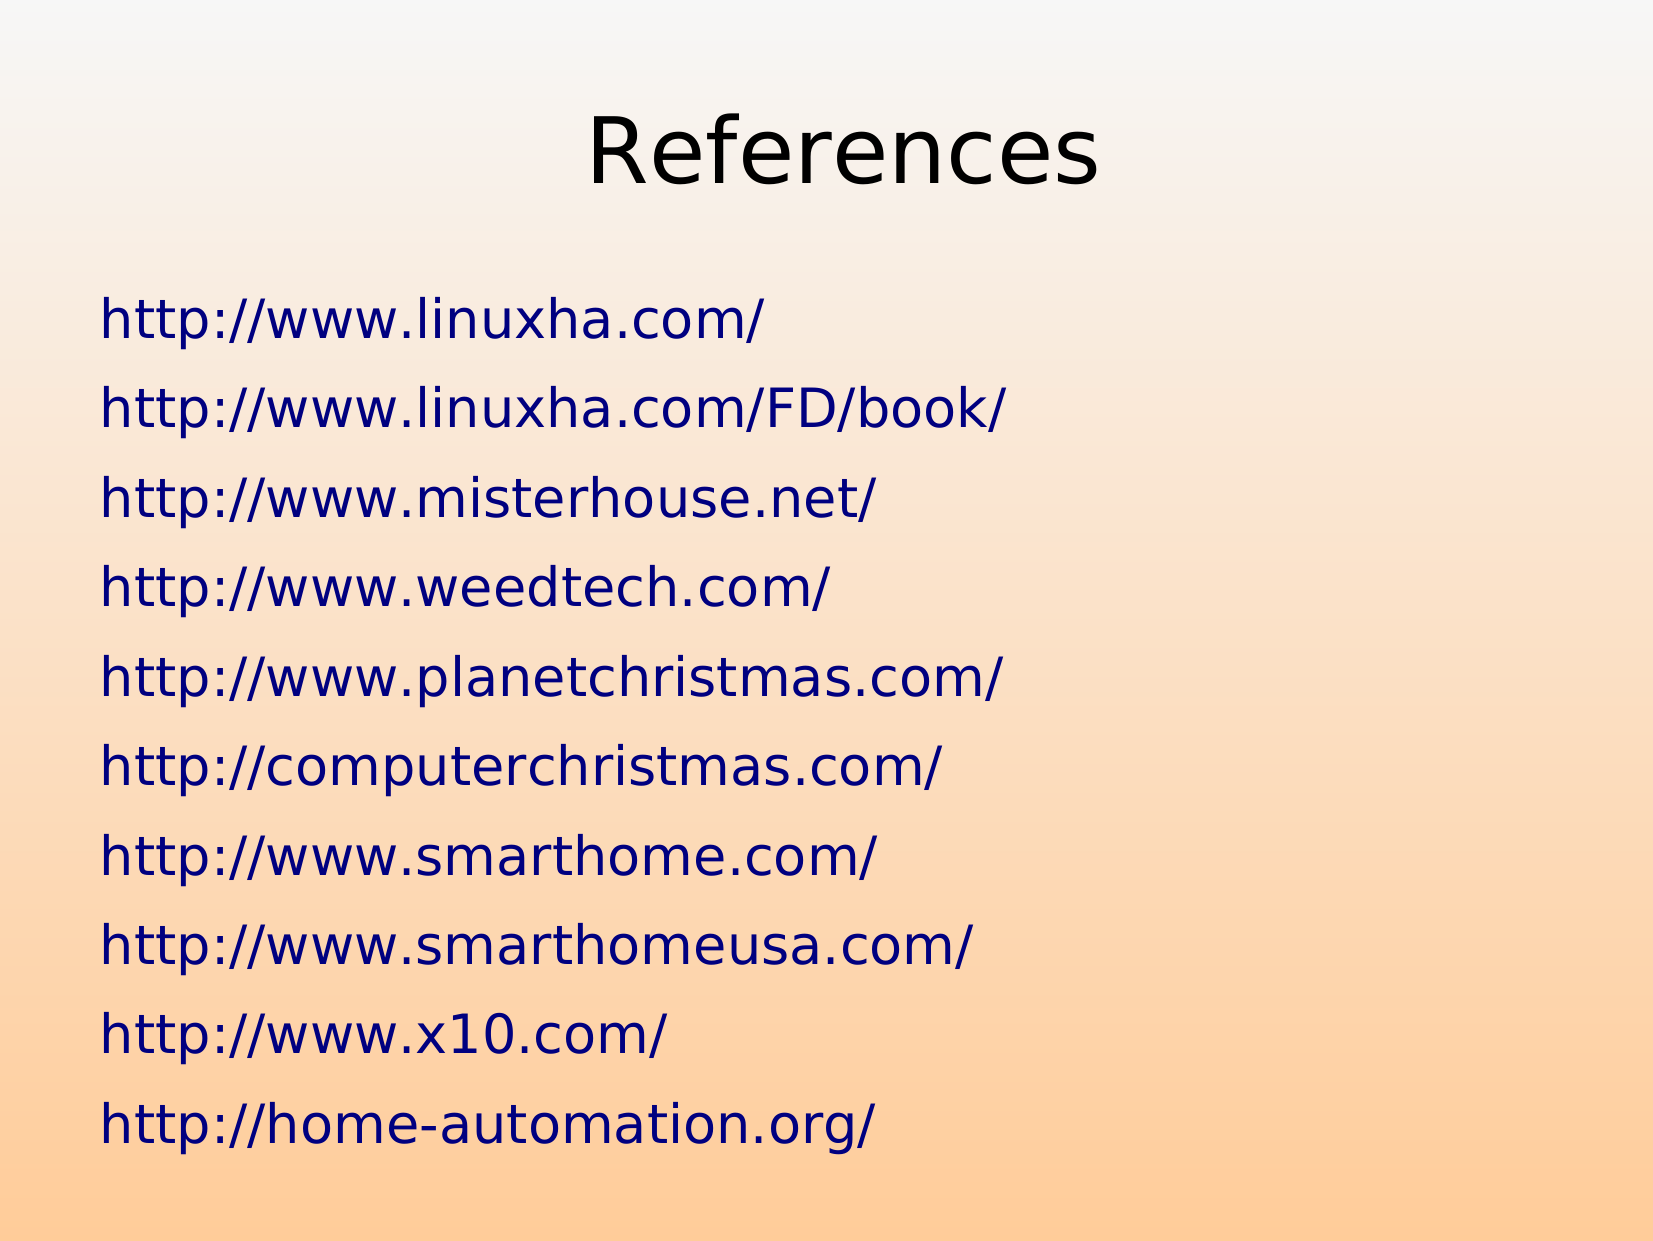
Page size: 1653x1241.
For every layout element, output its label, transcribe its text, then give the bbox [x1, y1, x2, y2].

title References [82, 49, 1570, 257]
list http://www.linuxha.com/ http://www.linuxha.com/FD/book/ http://www.misterhouse.net/ http://www.weedtech.com/ http://www.planetchristmas.com/ http://computerchristmas.com/ http://www.smarthome.com/ http://www.smarthomeusa.com/ http://www.x10.com/ http://home-automation.org/ [82, 290, 1570, 1159]
